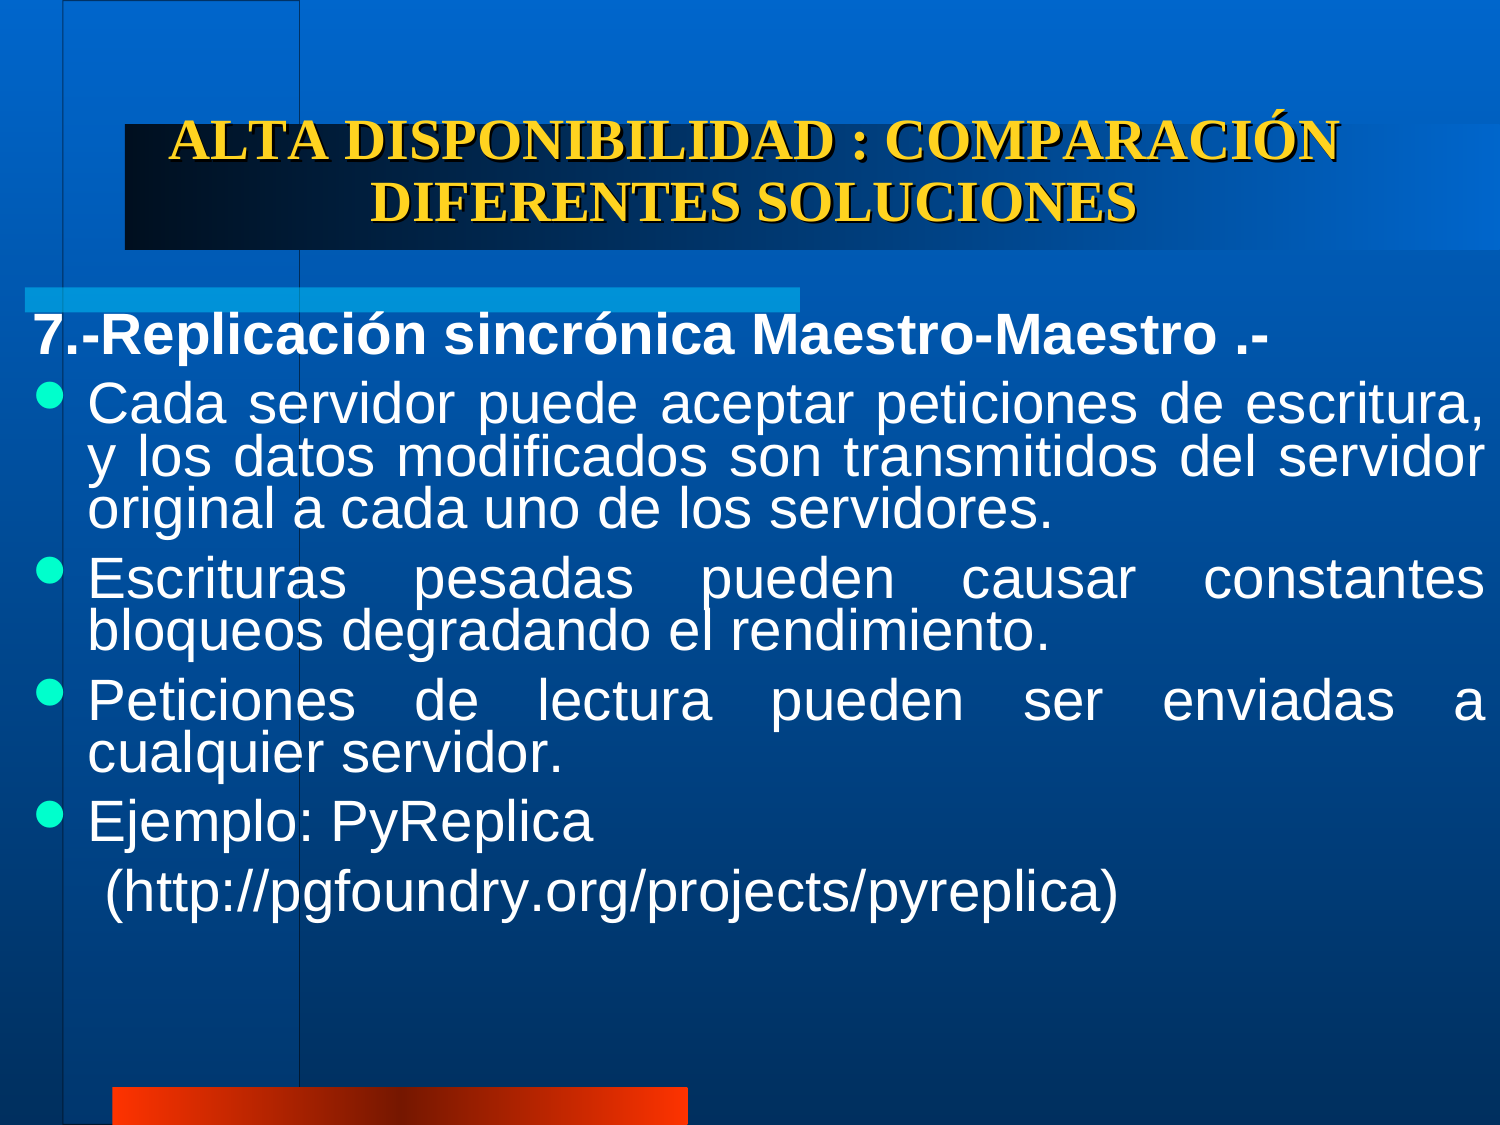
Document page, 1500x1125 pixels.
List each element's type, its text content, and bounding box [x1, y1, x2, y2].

list 7.-Replicación sincrónica Maestro-Maestro .- Cada servidor puede aceptar peticiones de escritura, y los datos modificados son transmitidos del servidor original a cada uno de los servidores. Escrituras pesadas pueden causar constantes bloqueos degradando el rendimiento. Peticiones de lectura pueden ser enviadas a cualquier servidor. Ejemplo: PyReplica (http://pgfoundry.org/projects/pyreplica) [17, 304, 1500, 1125]
title ALTA DISPONIBILIDAD : COMPARACIÓN DIFERENTES SOLUCIONES [13, 78, 1495, 266]
